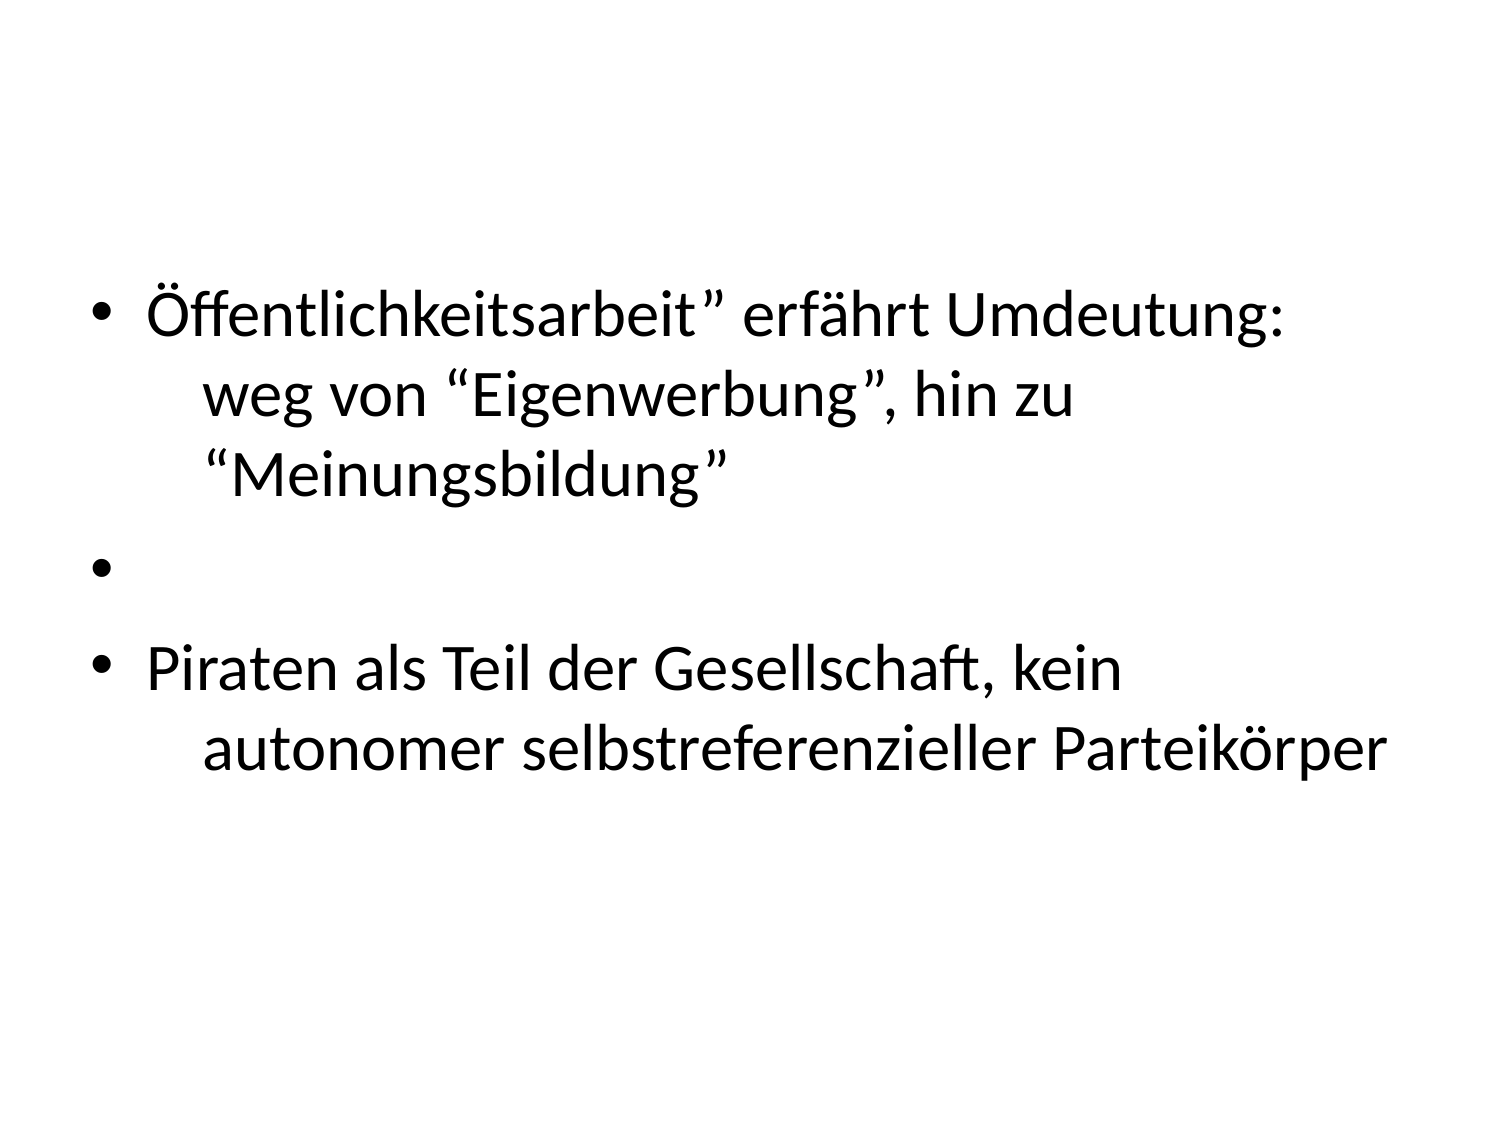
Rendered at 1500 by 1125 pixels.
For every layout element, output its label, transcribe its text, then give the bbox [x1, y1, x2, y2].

list Öffentlichkeitsarbeit” erfährt Umdeutung: weg von “Eigenwerbung”, hin zu “Meinungsbildung” Piraten als Teil der Gesellschaft, kein autonomer selbstreferenzieller Parteikörper [75, 262, 1426, 1005]
